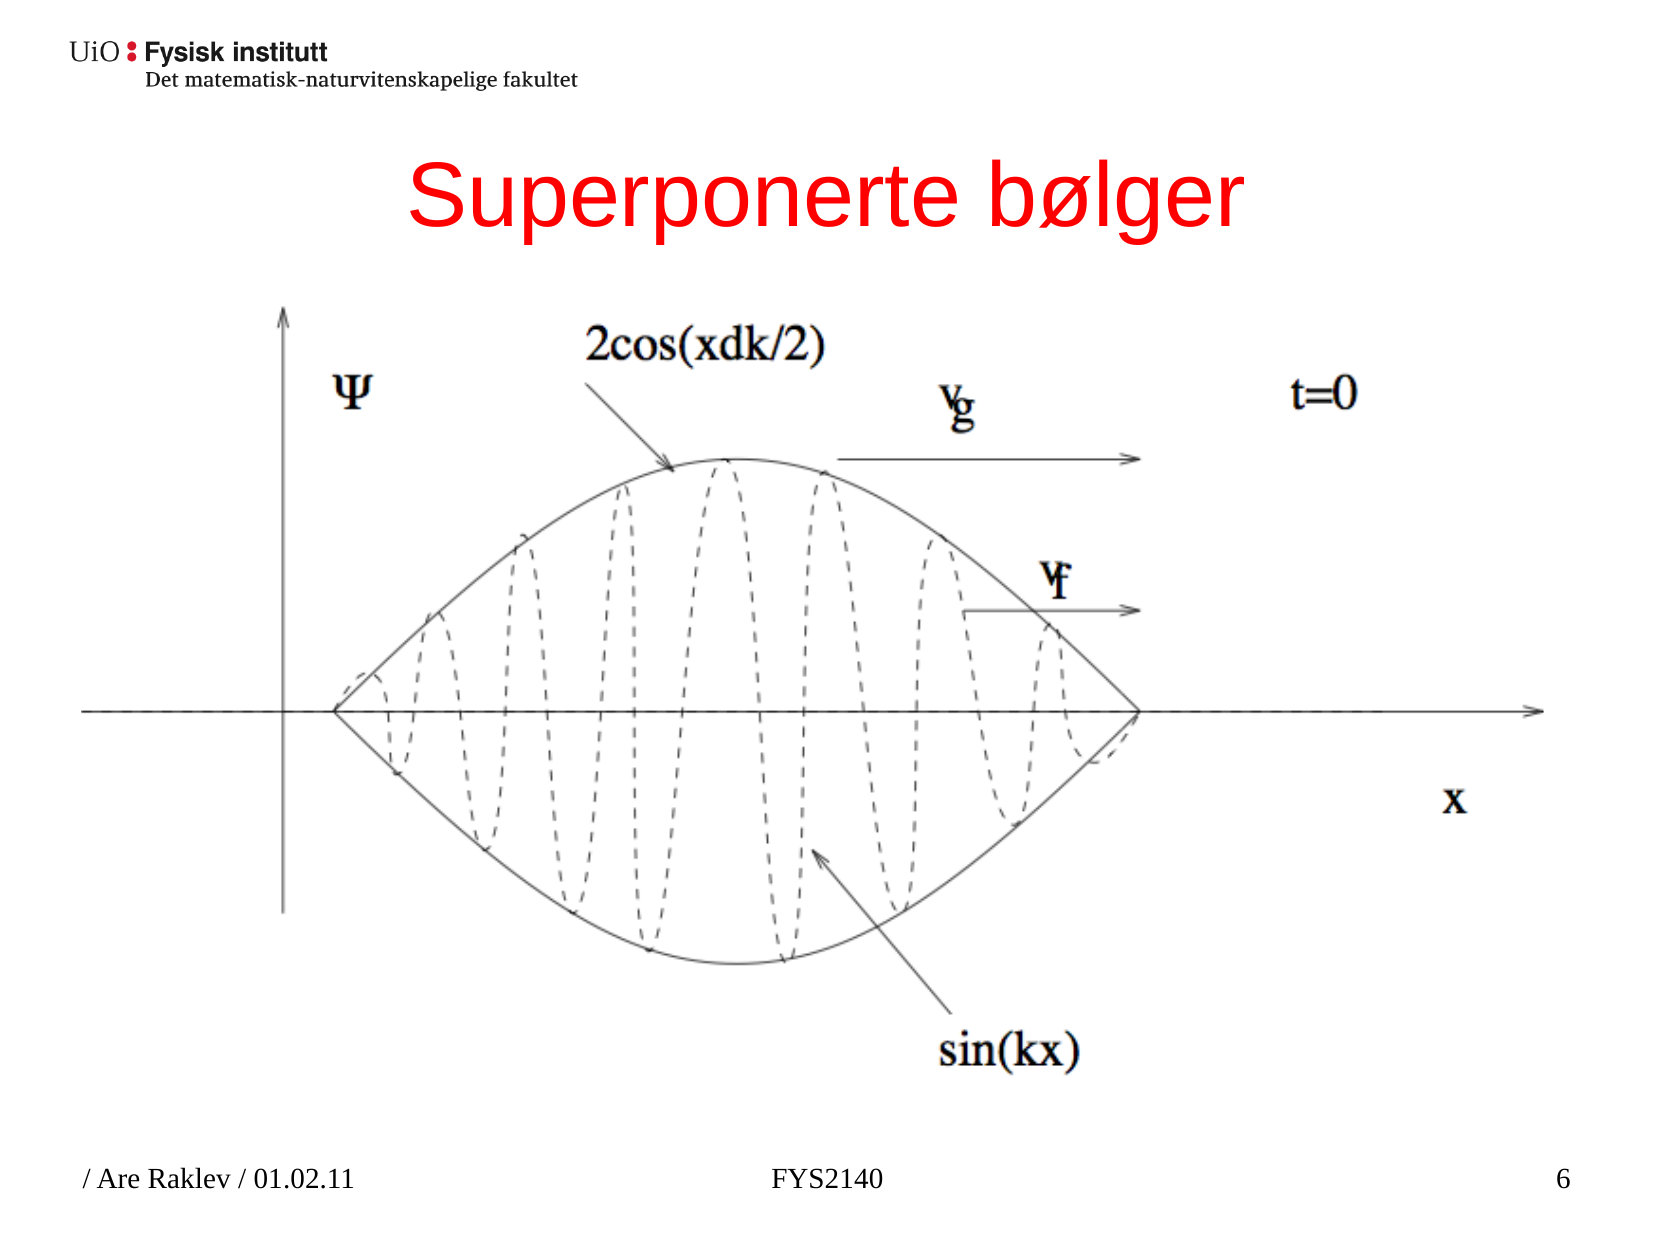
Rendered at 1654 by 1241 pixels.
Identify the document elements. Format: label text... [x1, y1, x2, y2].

picture [68, 37, 581, 93]
title Superponerte bølger [82, 90, 1571, 273]
picture [81, 273, 1652, 1102]
